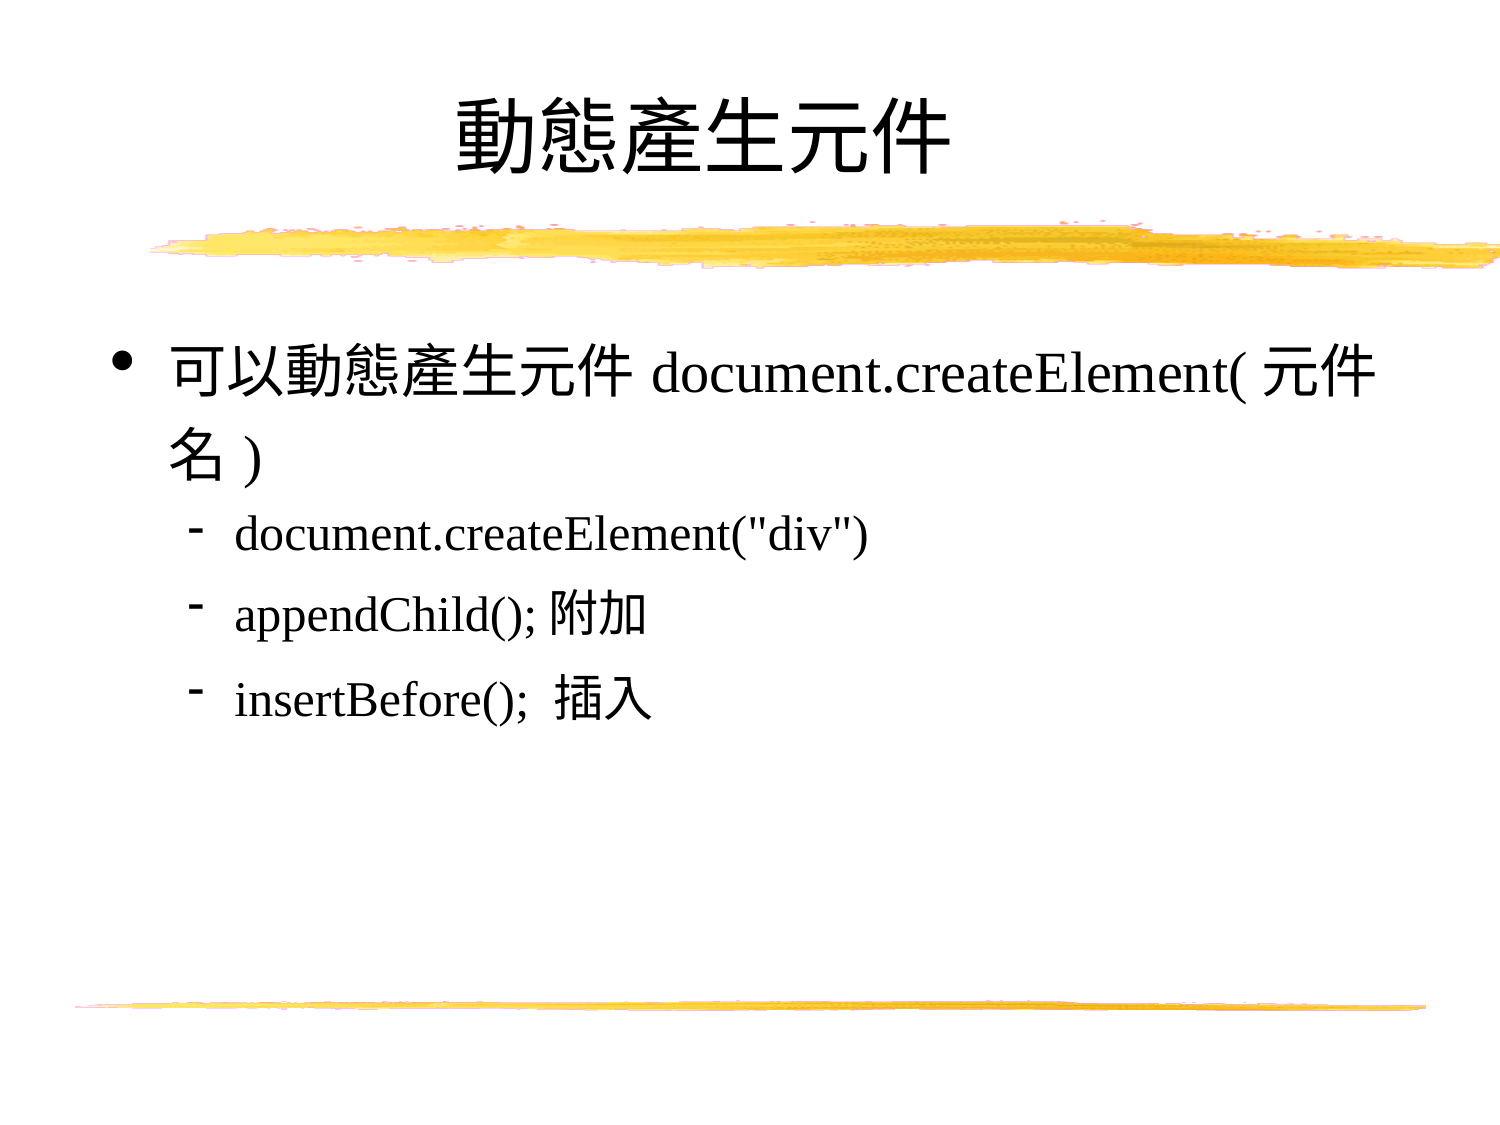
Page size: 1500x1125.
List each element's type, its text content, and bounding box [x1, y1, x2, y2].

picture [75, 999, 1426, 1013]
picture [150, 215, 1500, 279]
list 可以動態產生元件document.createElement(元件名) document.createElement("div") appendChild();附加 insertBefore(); 插入 [112, 324, 1388, 978]
title 動態產生元件 [66, 37, 1342, 225]
